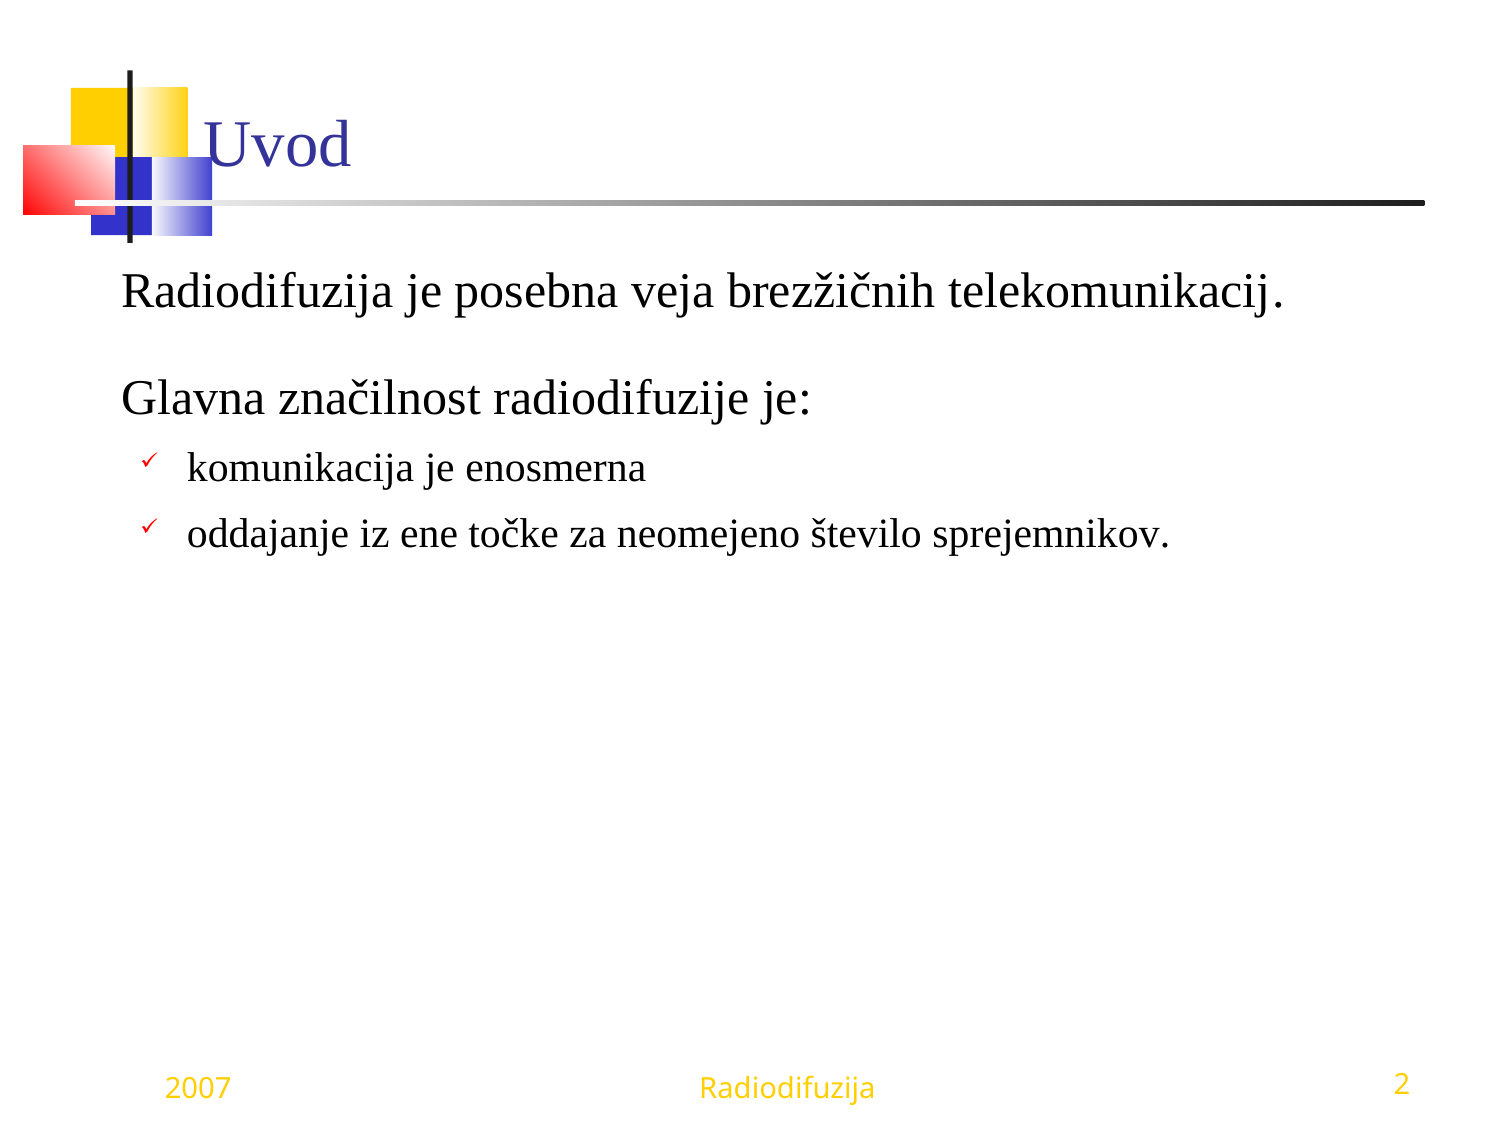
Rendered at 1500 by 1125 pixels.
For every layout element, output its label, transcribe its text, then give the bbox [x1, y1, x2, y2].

text_box 2007 [150, 1037, 463, 1113]
title Uvod [188, 92, 1468, 188]
list Radiodifuzija je posebna veja brezžičnih telekomunikacij. Glavna značilnost radiodifuzije je: komunikacija je enosmerna oddajanje iz ene točke za neomejeno število sprejemnikov. [50, 249, 1469, 1007]
text_box <number> [1112, 1037, 1426, 1113]
text_box Radiodifuzija [549, 1037, 1026, 1113]
